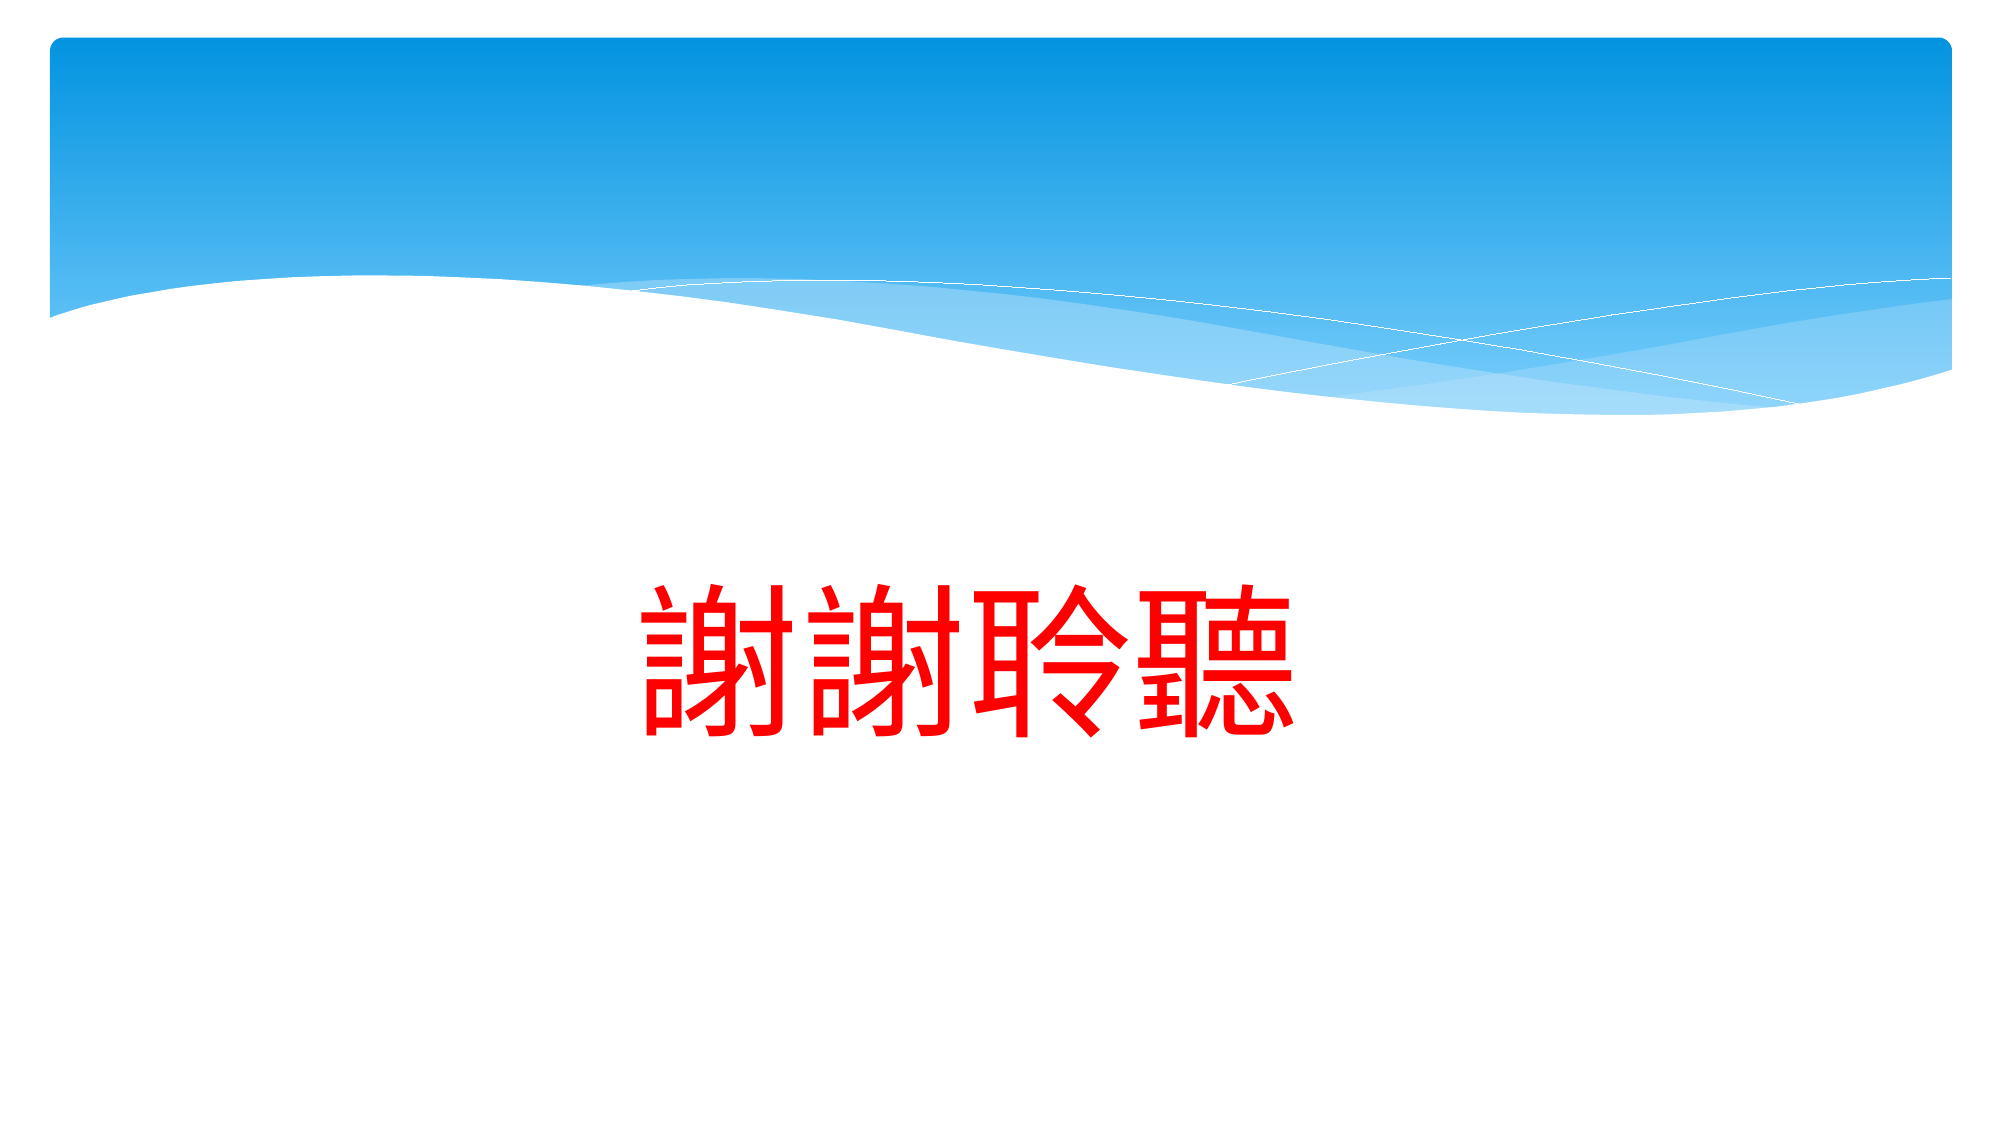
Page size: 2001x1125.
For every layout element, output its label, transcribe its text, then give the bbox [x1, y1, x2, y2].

title 謝謝聆聽 [291, 550, 1642, 757]
